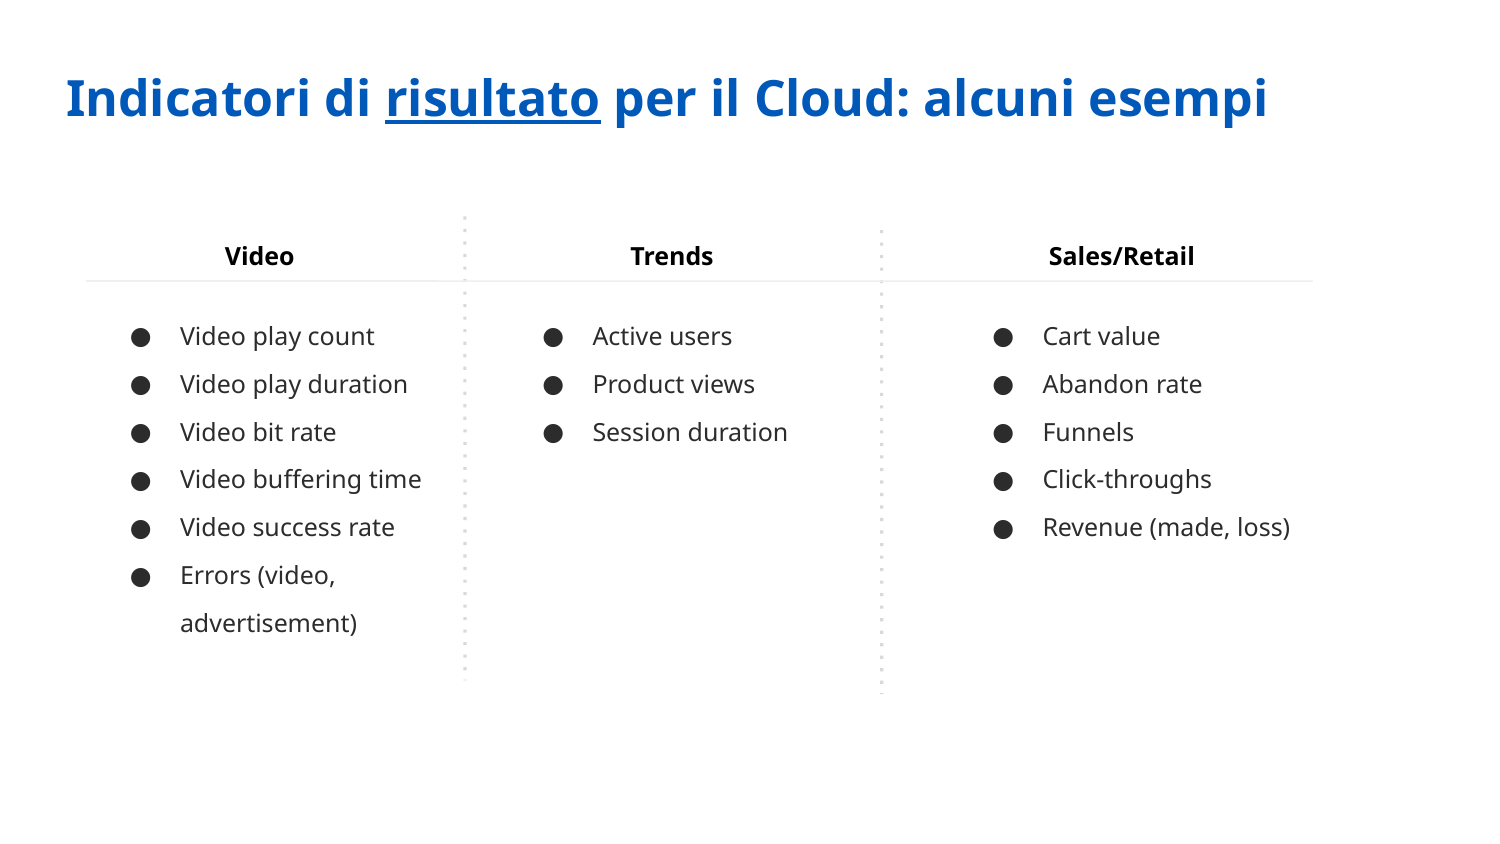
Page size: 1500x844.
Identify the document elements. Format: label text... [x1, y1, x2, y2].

text_box Video [108, 282, 411, 287]
title Indicatori di risultato per il Cloud: alcuni esempi [51, 51, 1449, 146]
text_box Trends [520, 282, 824, 287]
text_box Cart value Abandon rate Funnels Click-throughs Revenue (made, loss) [952, 287, 1389, 694]
text_box Video play count Video play duration Video bit rate Video buffering time Video success rate Errors (video, advertisement) [90, 287, 456, 694]
text_box Sales/Retail [970, 210, 1274, 280]
text_box Video [108, 210, 411, 280]
text_box Sales/Retail [970, 282, 1274, 287]
text_box Active users Product views Session duration [502, 287, 868, 694]
text_box Trends [520, 210, 824, 280]
